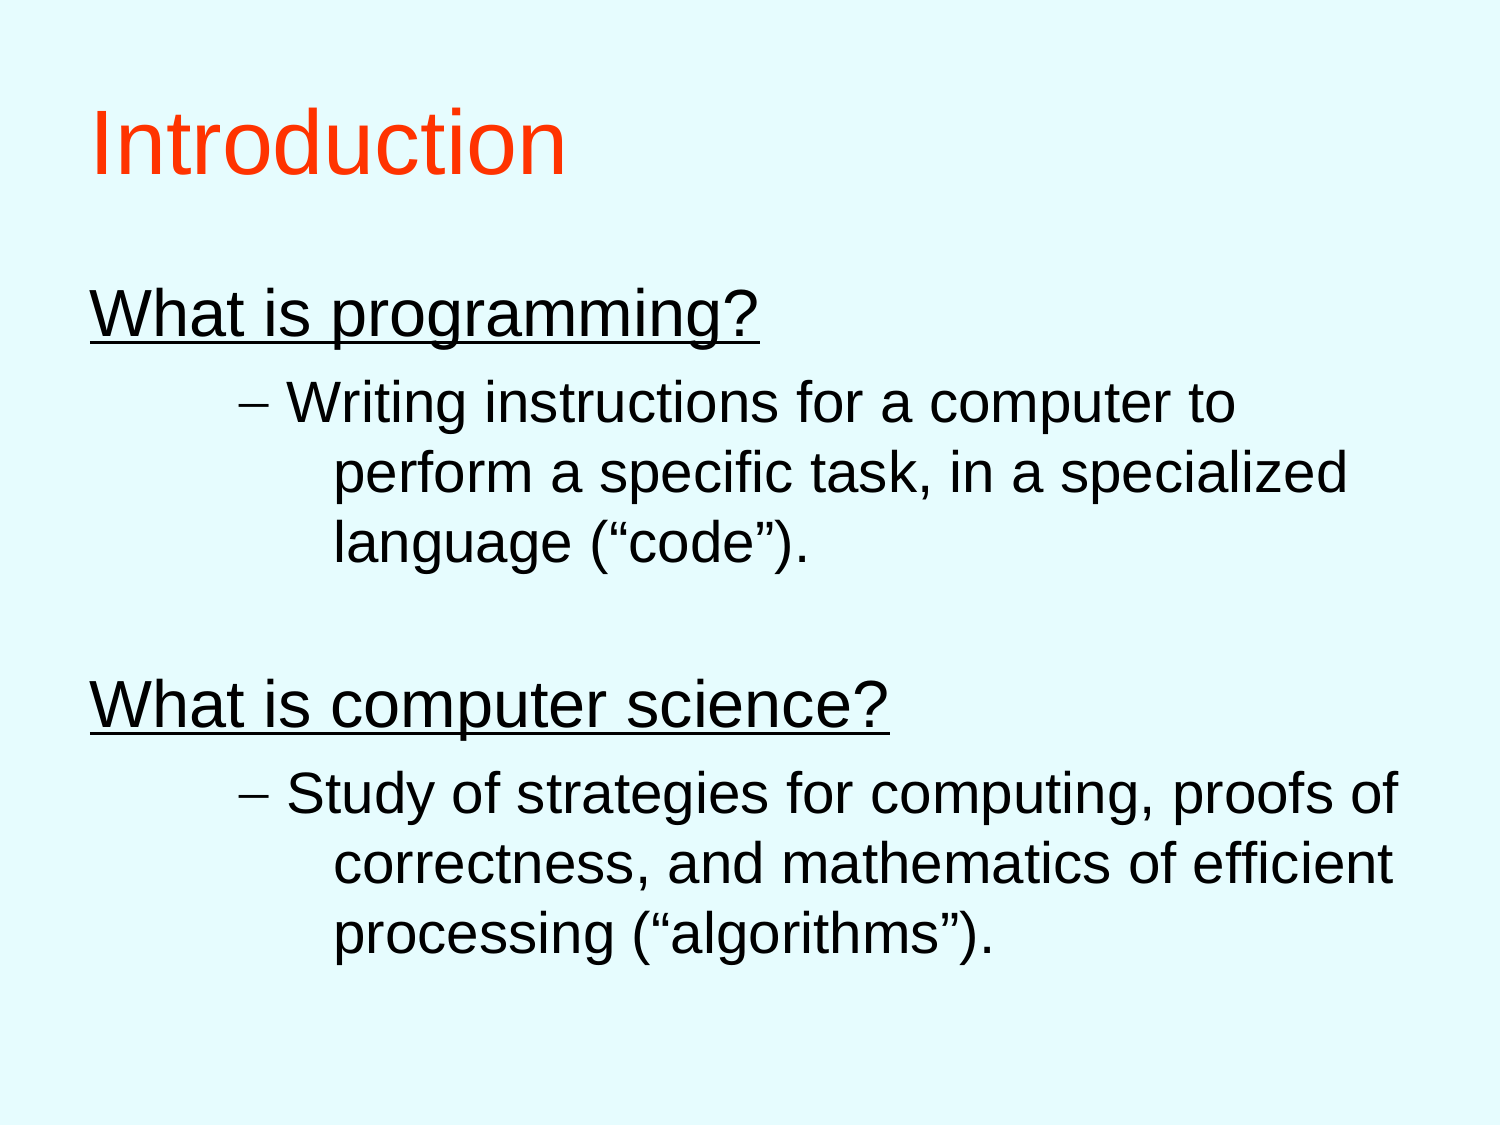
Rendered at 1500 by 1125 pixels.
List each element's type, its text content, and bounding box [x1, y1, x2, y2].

list What is programming? Writing instructions for a computer to perform a specific task, in a specialized language (“code”). What is computer science? Study of strategies for computing, proofs of correctness, and mathematics of efficient processing (“algorithms”). [75, 262, 1423, 1003]
title Introduction [75, 45, 1423, 231]
